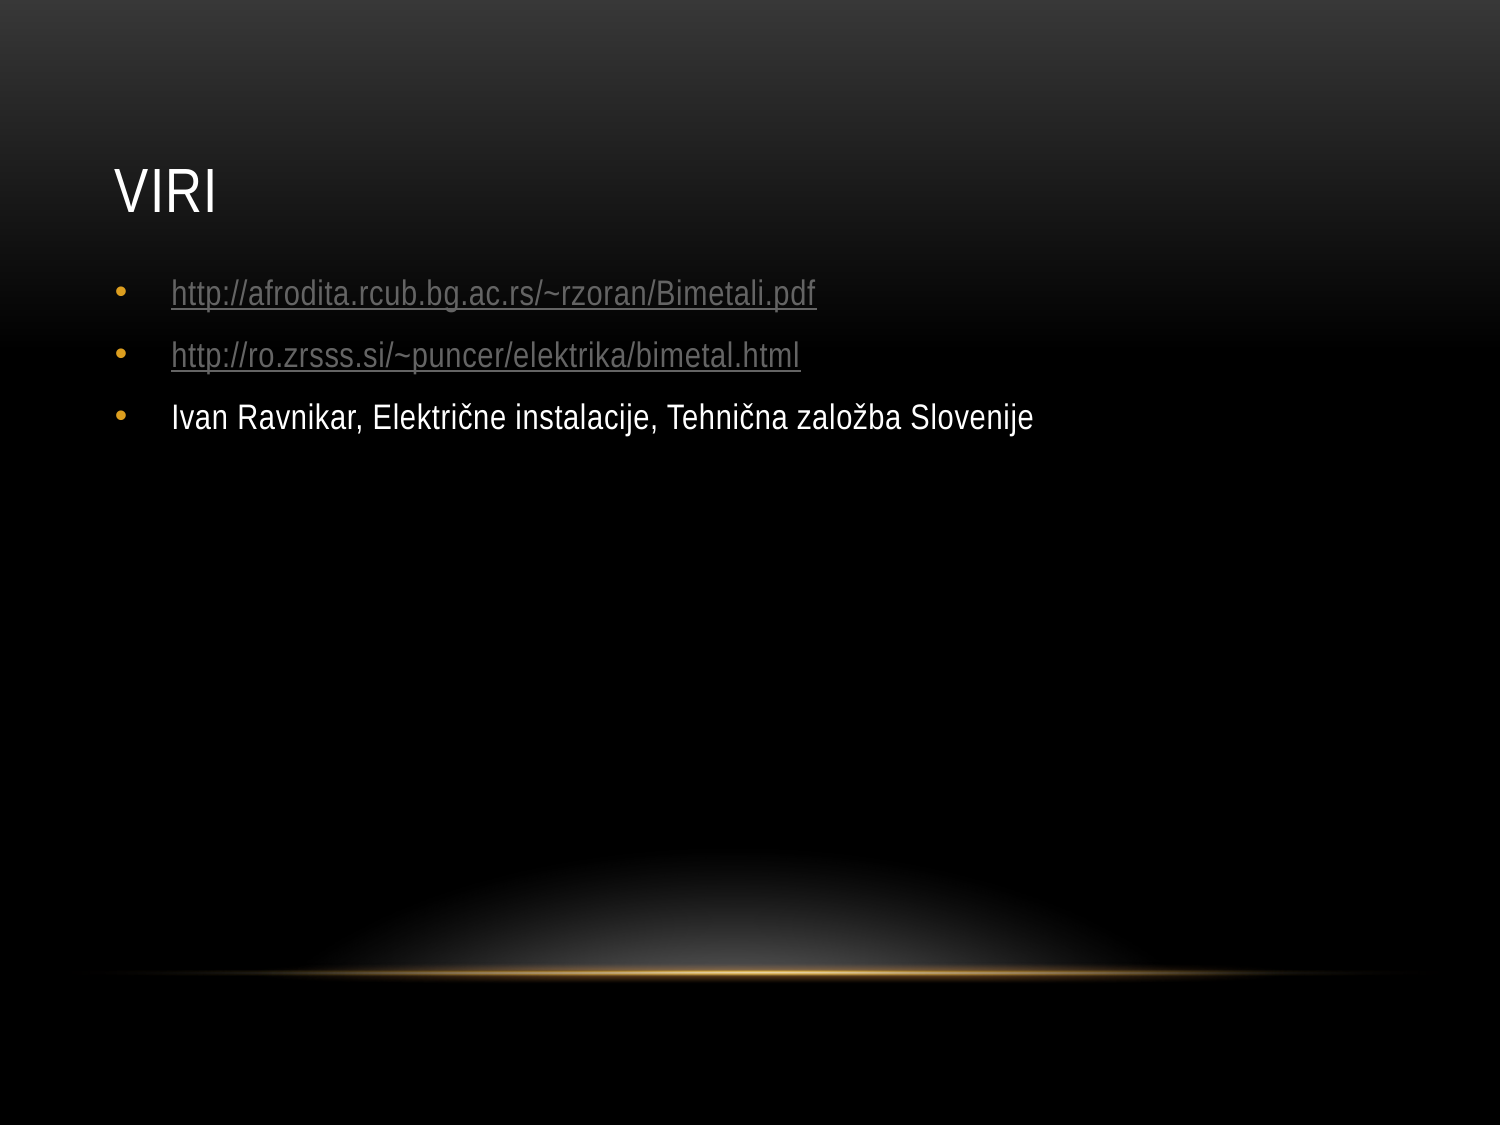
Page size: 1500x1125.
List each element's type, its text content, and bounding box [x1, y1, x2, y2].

list http://afrodita.rcub.bg.ac.rs/~rzoran/Bimetali.pdf http://ro.zrsss.si/~puncer/elektrika/bimetal.html Ivan Ravnikar, Električne instalacije, Tehnična založba Slovenije [99, 262, 1400, 938]
title viri [99, 45, 1400, 233]
picture [0, 0, 1500, 1125]
